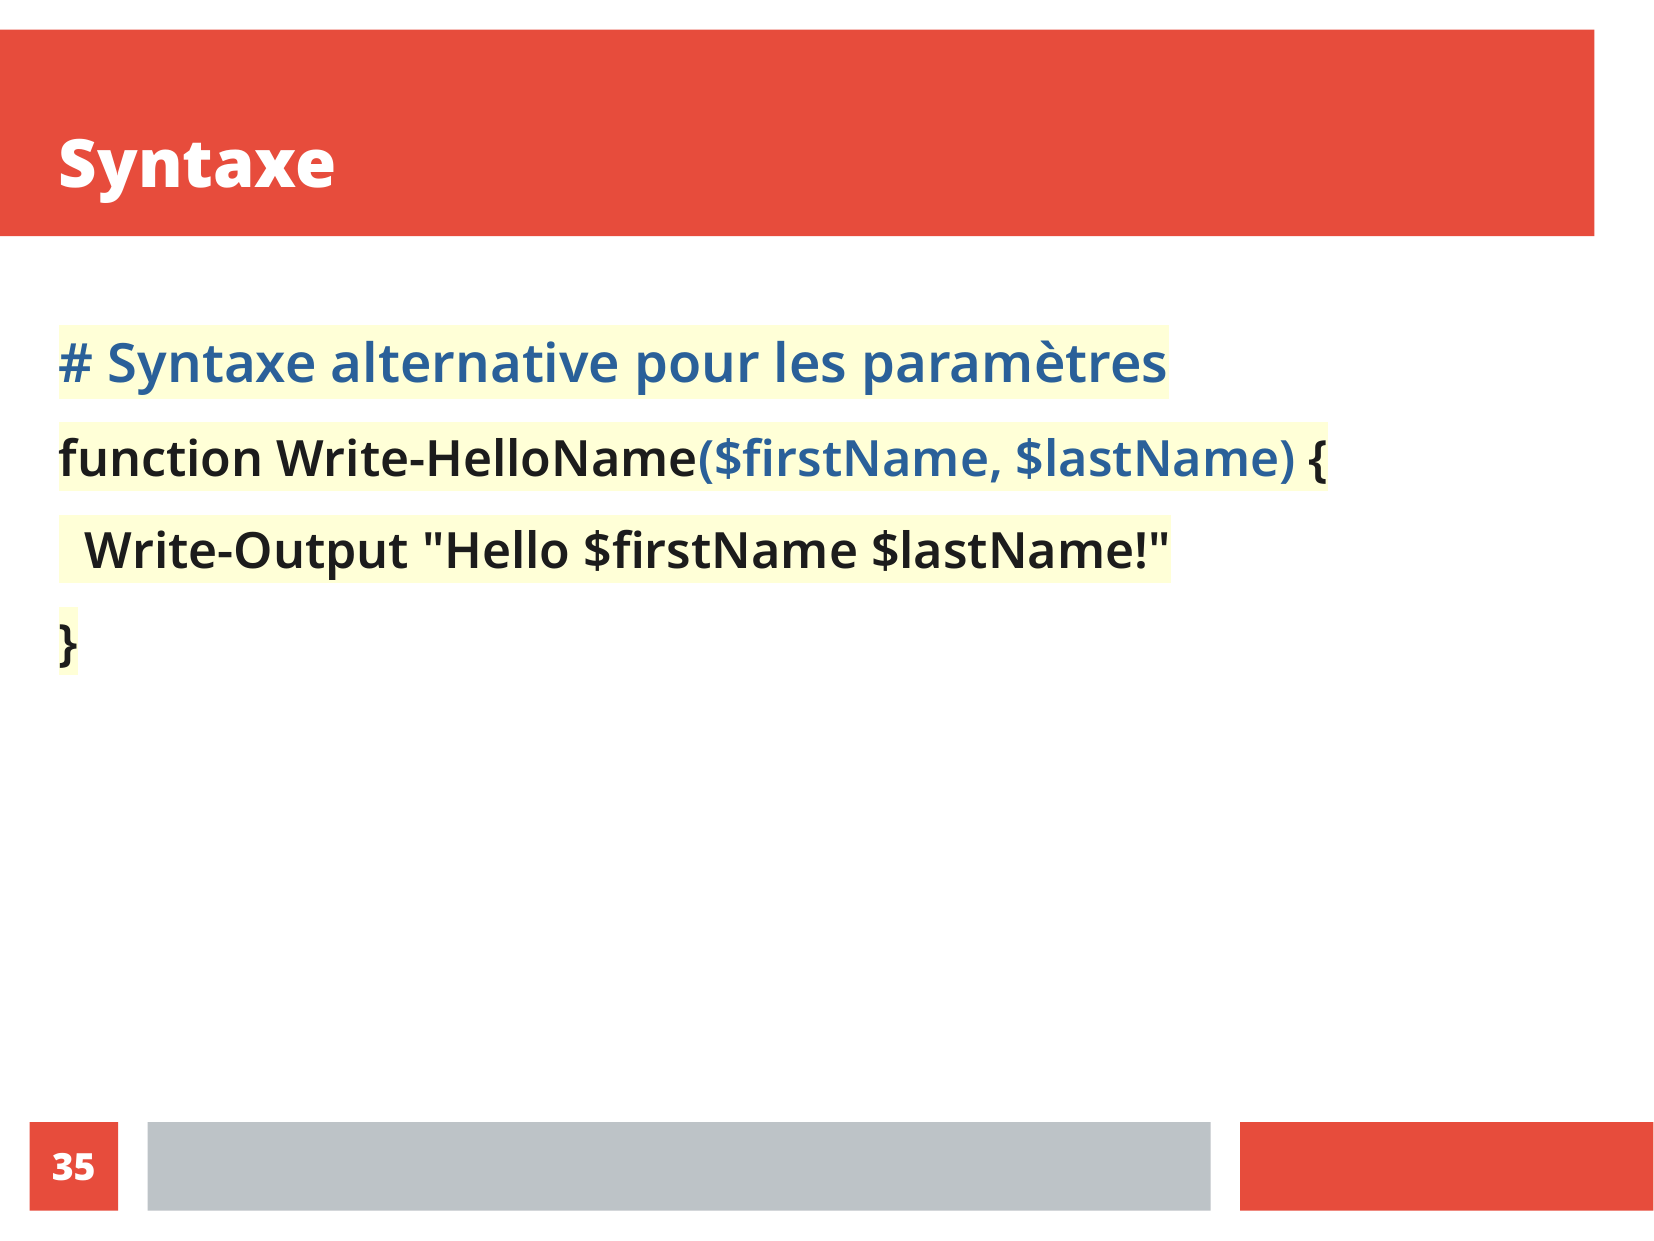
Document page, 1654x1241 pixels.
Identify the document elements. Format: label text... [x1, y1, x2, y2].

list # Syntaxe alternative pour les paramètres function Write-HelloName($firstName, $lastName) { Write-Output "Hello $firstName $lastName!" } [59, 324, 1565, 1093]
title Syntaxe [59, 59, 1595, 207]
